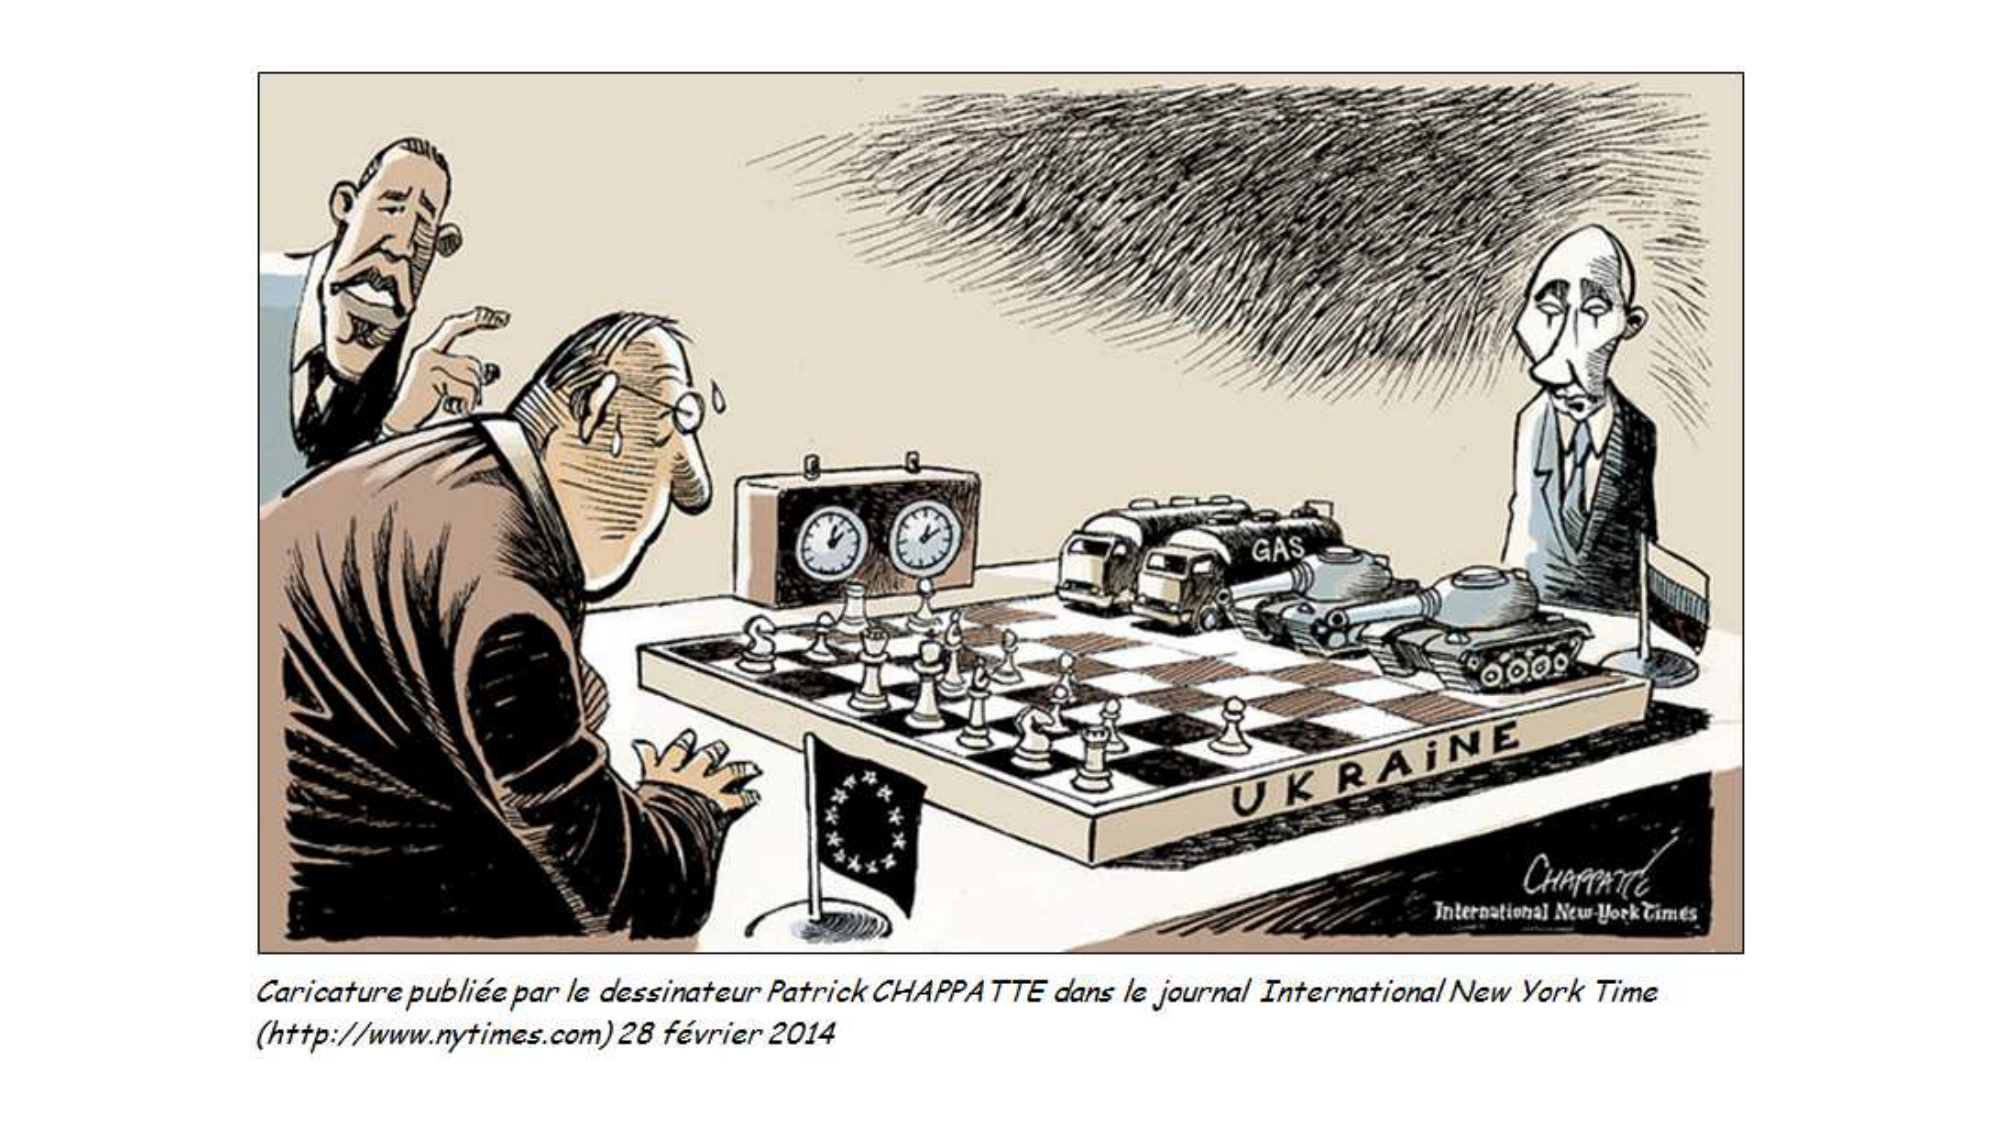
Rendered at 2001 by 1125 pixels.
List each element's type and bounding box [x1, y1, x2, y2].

picture [249, 65, 1750, 1060]
